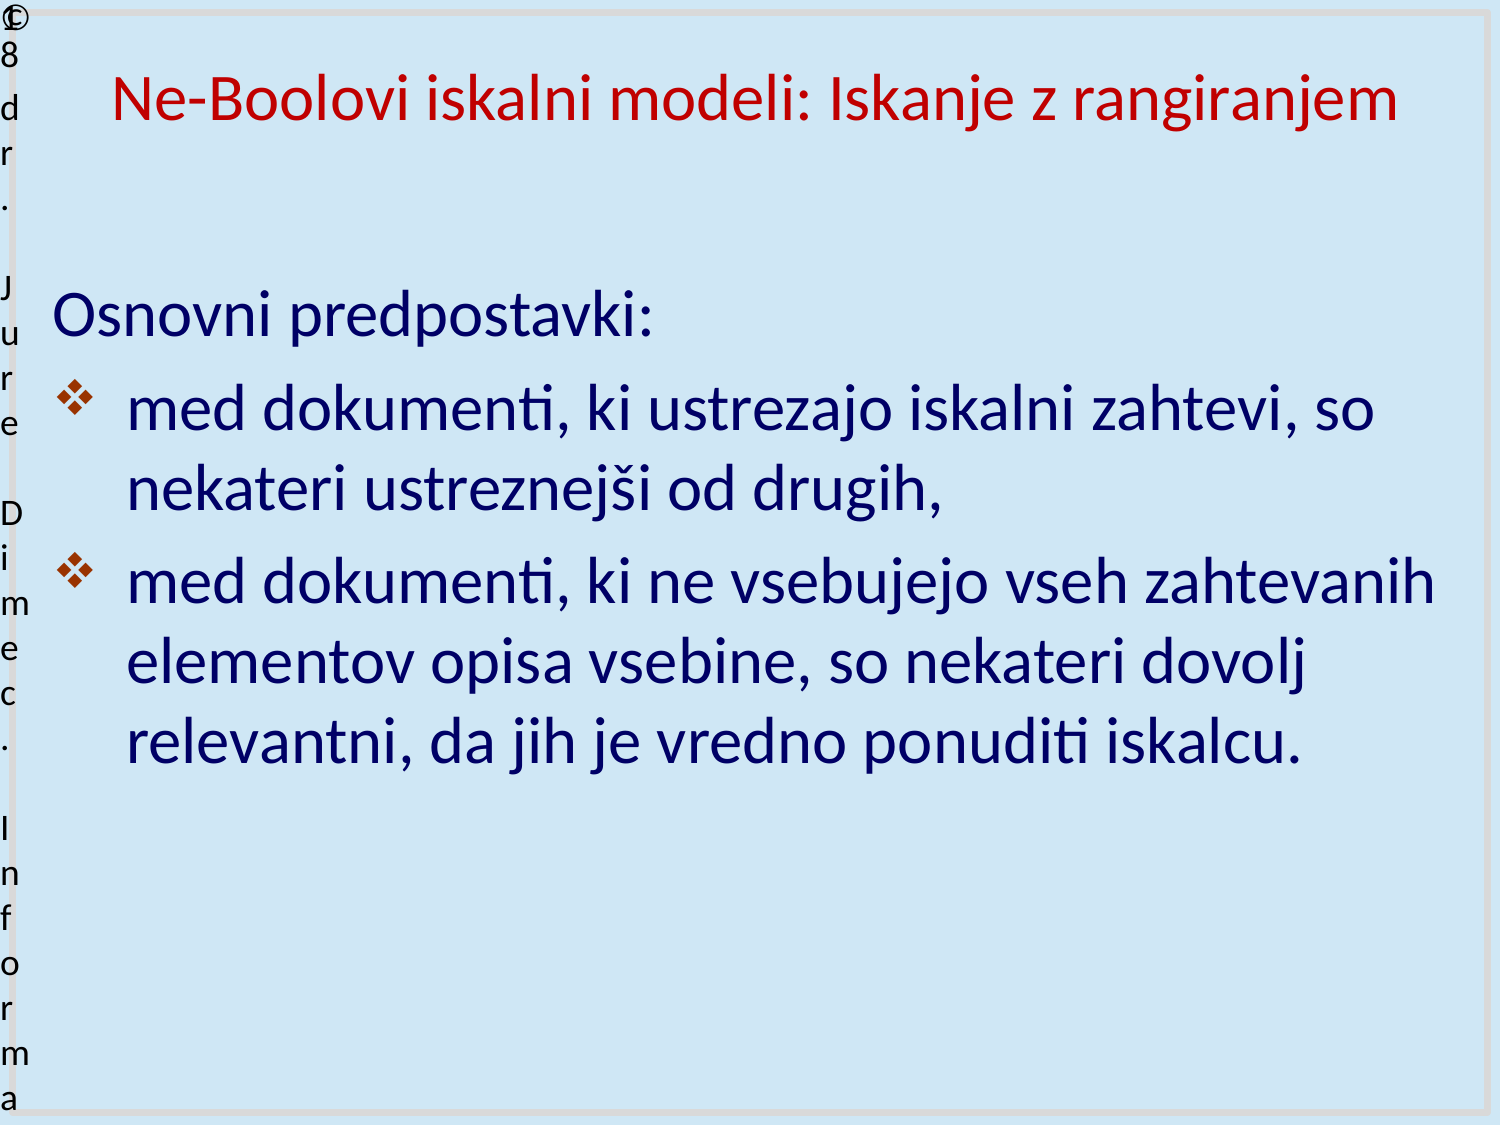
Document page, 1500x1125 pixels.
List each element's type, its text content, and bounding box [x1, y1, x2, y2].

list Osnovni predpostavki: med dokumenti, ki ustrezajo iskalni zahtevi, so nekateri ustreznejši od drugih, med dokumenti, ki ne vsebujejo vseh zahtevanih elementov opisa vsebine, so nekateri dovolj relevantni, da jih je vredno ponuditi iskalcu. [37, 262, 1475, 1050]
title Ne-Boolovi iskalni modeli: Iskanje z rangiranjem [37, 37, 1475, 150]
